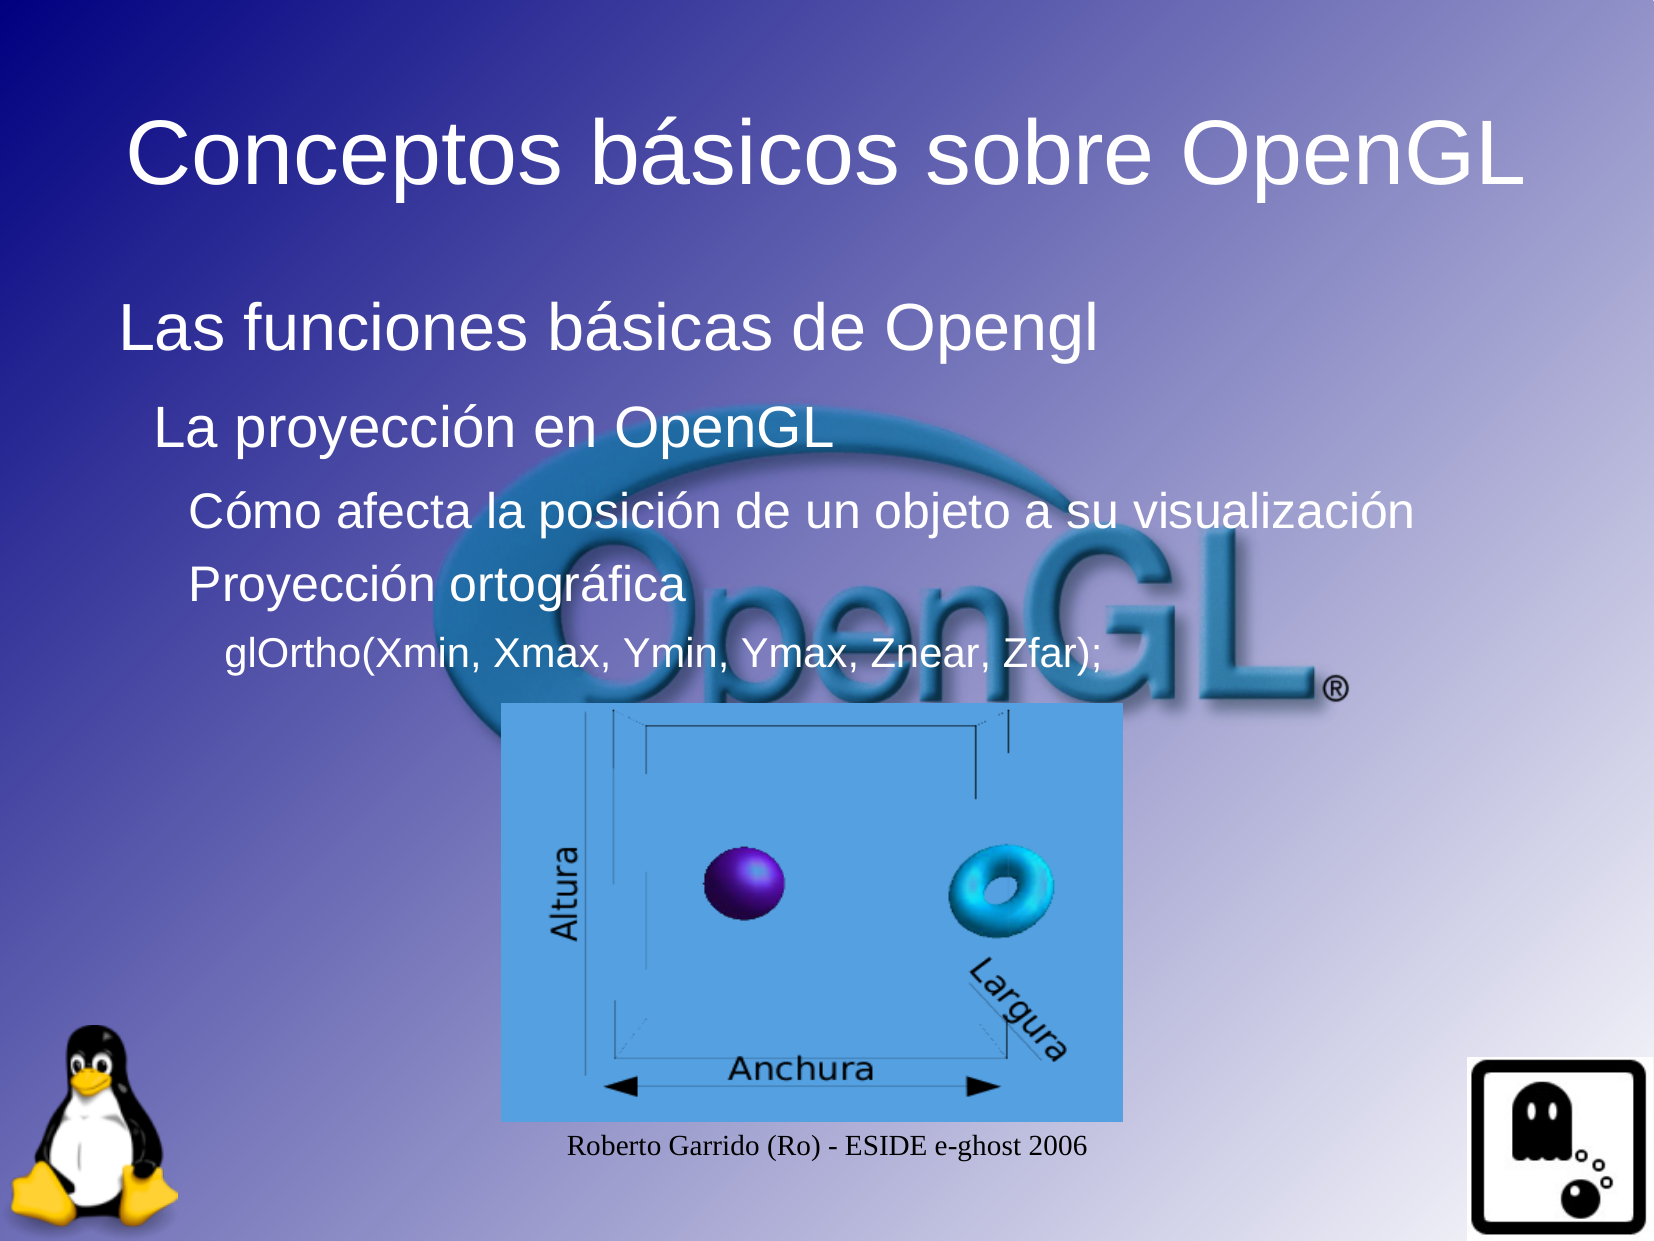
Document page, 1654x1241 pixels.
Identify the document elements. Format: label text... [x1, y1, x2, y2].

picture [1467, 1057, 1654, 1241]
title Conceptos básicos sobre OpenGL [82, 49, 1571, 257]
picture [501, 703, 1123, 1123]
list Las funciones básicas de Opengl La proyección en OpenGL Cómo afecta la posición de un objeto a su visualización Proyección ortográfica glOrtho(Xmin, Xmax, Ymin, Ymax, Znear, Zfar); [82, 290, 1571, 1109]
picture [0, 1025, 178, 1241]
